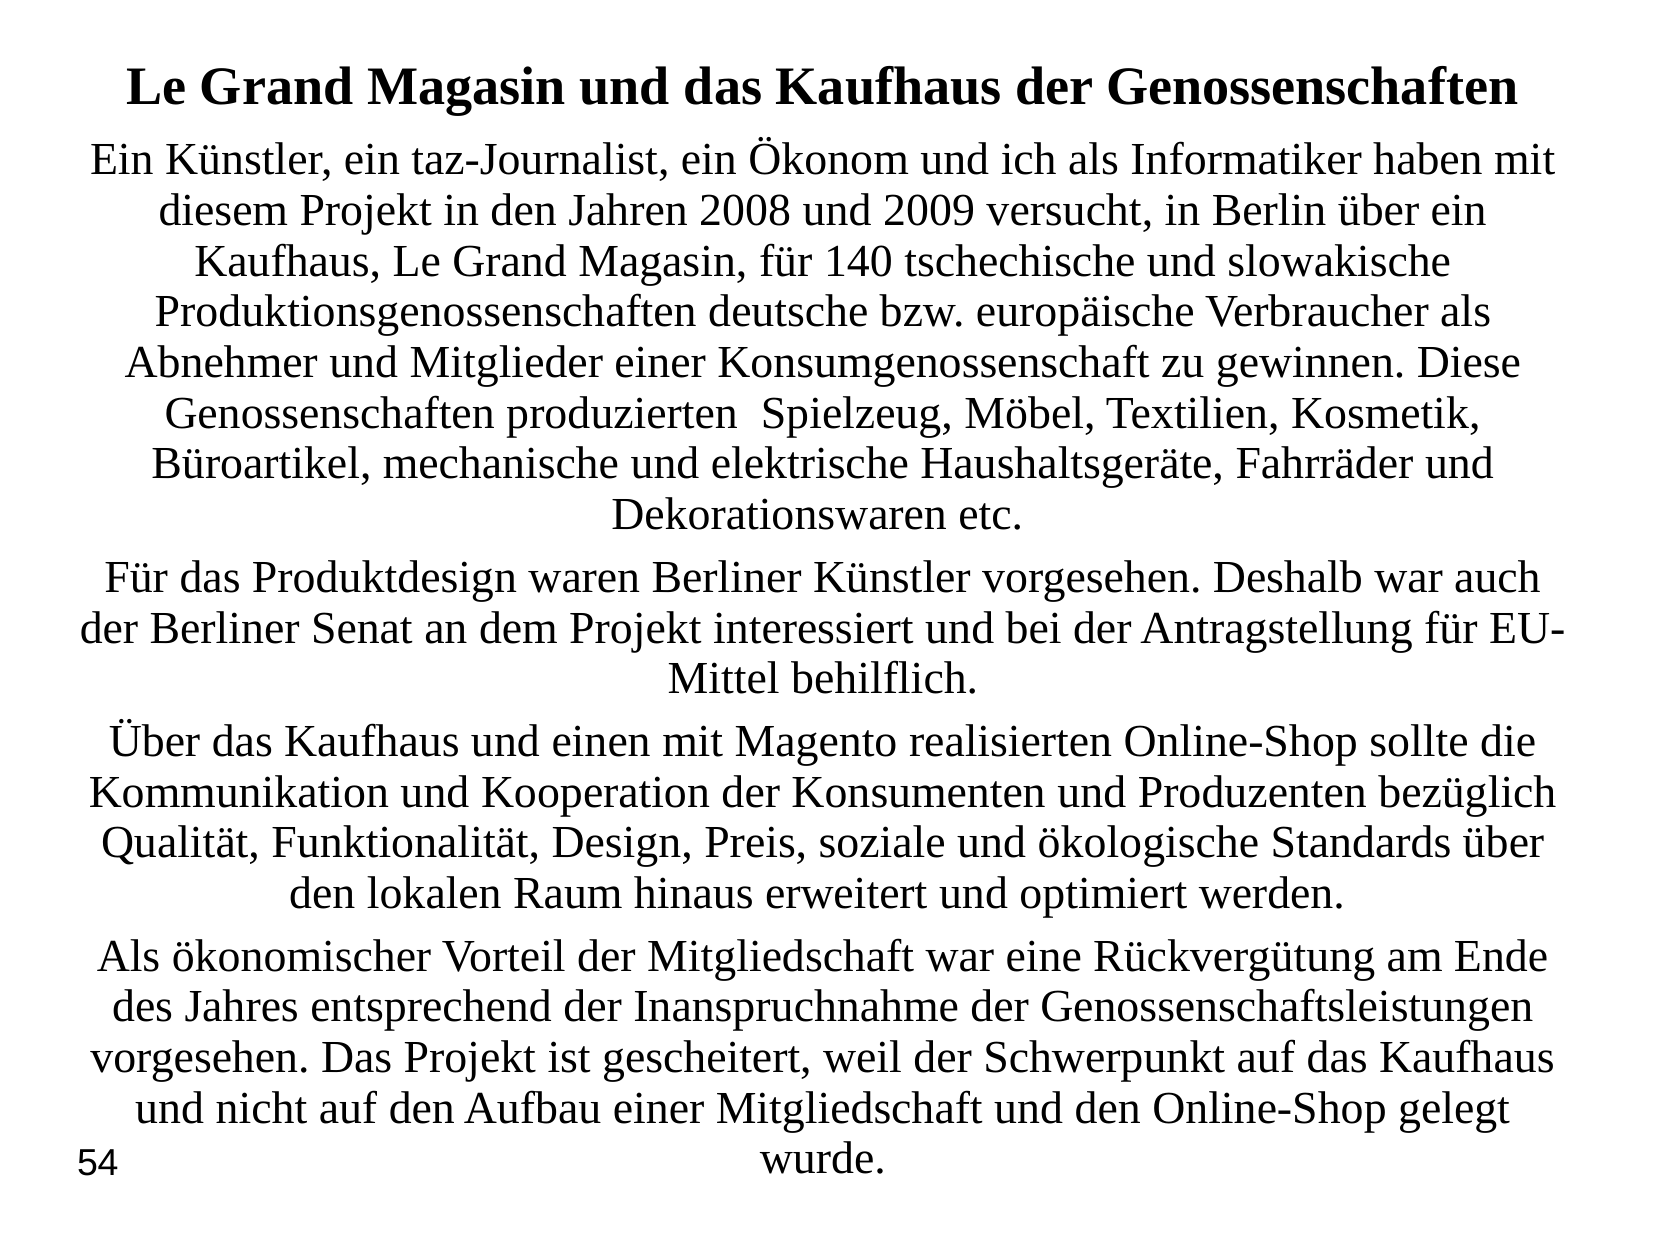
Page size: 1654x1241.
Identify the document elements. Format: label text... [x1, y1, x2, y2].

text_box <Nummer> [62, 1133, 280, 1204]
text_box Le Grand Magasin und das Kaufhaus der Genossenschaften Ein Künstler, ein taz-Journalist, ein Ökonom und ich als Informatiker haben mit diesem Projekt in den Jahren 2008 und 2009 versucht, in Berlin über ein Kaufhaus, Le Grand Magasin, für 140 tschechische und slowakische Produktionsgenossenschaften deutsche bzw. europäische Verbraucher als Abnehmer und Mitglieder einer Konsumgenossenschaft zu gewinnen. Diese Genossenschaften produzierten Spielzeug, Möbel, Textilien, Kosmetik, Büroartikel, mechanische und elektrische Haushaltsgeräte, Fahrräder und Dekorationswaren etc. Für das Produktdesign waren Berliner Künstler vorgesehen. Deshalb war auch der Berliner Senat an dem Projekt interessiert und bei der Antragstellung für EU-Mittel behilflich. Über das Kaufhaus und einen mit Magento realisierten Online-Shop sollte die Kommunikation und Kooperation der Konsumenten und Produzenten bezüglich Qualität, Funktionalität, Design, Preis, soziale und ökologische Standards über den lokalen Raum hinaus erweitert und optimiert werden. Als ökonomischer Vorteil der Mitgliedschaft war eine Rückvergütung am Ende des Jahres entsprechend der Inanspruchnahme der Genossenschaftsleistungen vorgesehen. Das Projekt ist gescheitert, weil der Schwerpunkt auf das Kaufhaus und nicht auf den Aufbau einer Mitgliedschaft und den Online-Shop gelegt wurde. [64, 48, 1589, 1192]
